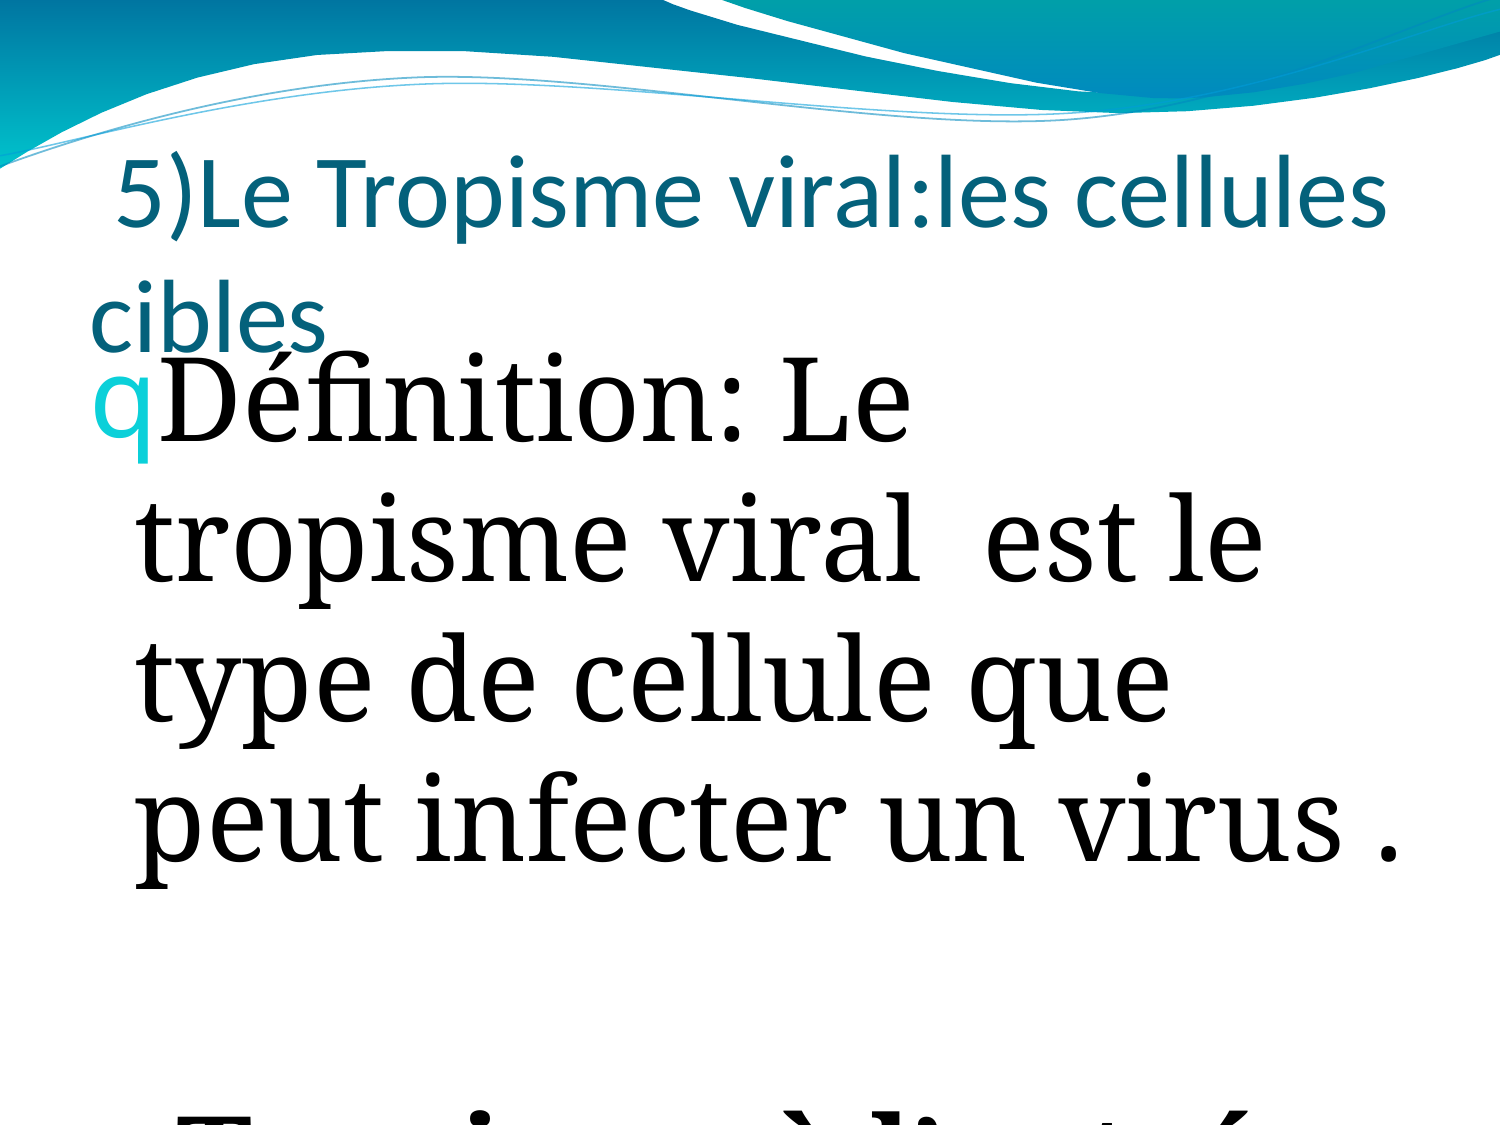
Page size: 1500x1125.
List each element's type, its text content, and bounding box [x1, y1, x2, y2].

title 5)Le Tropisme viral:les cellules cibles [75, 115, 1425, 303]
list Définition: Le tropisme viral est le type de cellule que peut infecter un virus . Tropisme à l’entrée : Interaction ENV-récepteur cellulaire Le virus du VIH infecte les lymphocytes T et les monocytes/macrophage car ils portent à leurs surfaces le récepteur CD4+ .Ce récepteur est nécessaire mais pas suffisant car il faut également un corécepteur qui est le CXCR4 pour les LT et CCR5 pour les monocytes/macrophages . Le phénomène de fusion: Les tétramères glycoprotéiques GP41 et GP 120 de l’enveloppe virale vont interagir avec le récepteur CD4 et corécepteur ( CXCR4/CCR5) Formation d’un complexe gp 120 CD4-X4/R4 Changement conformationnel Présentation d’un peptide de fusion Rapprochement des deux membranes Fusion [75, 317, 1425, 1038]
